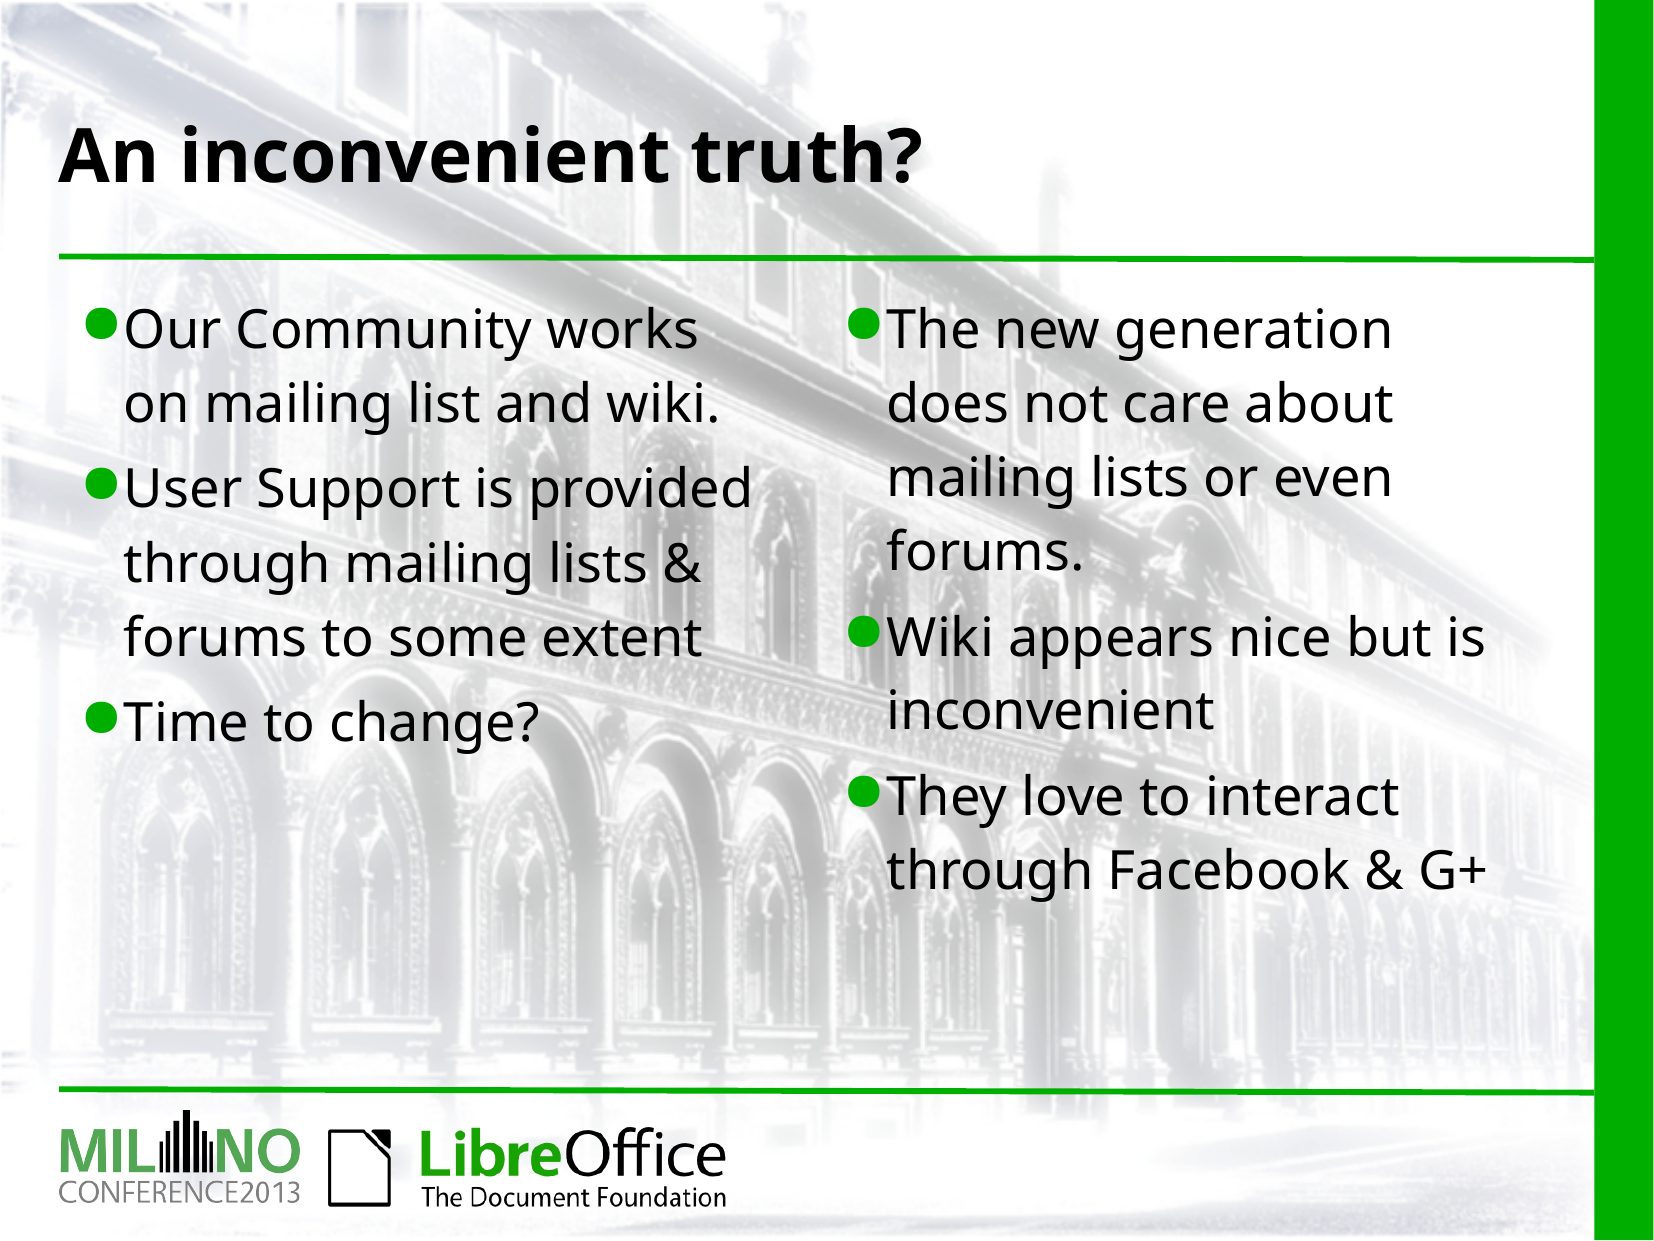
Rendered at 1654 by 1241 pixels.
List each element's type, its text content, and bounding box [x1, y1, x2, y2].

list Our Community works on mailing list and wiki. User Support is provided through mailing lists & forums to some extent Time to change? [35, 290, 762, 1010]
list The new generation does not care about mailing lists or even forums. Wiki appears nice but is inconvenient They love to interact through Facebook & G+ [797, 290, 1525, 1010]
picture [0, 1, 1594, 1241]
title An inconvenient truth? [59, 49, 1548, 257]
